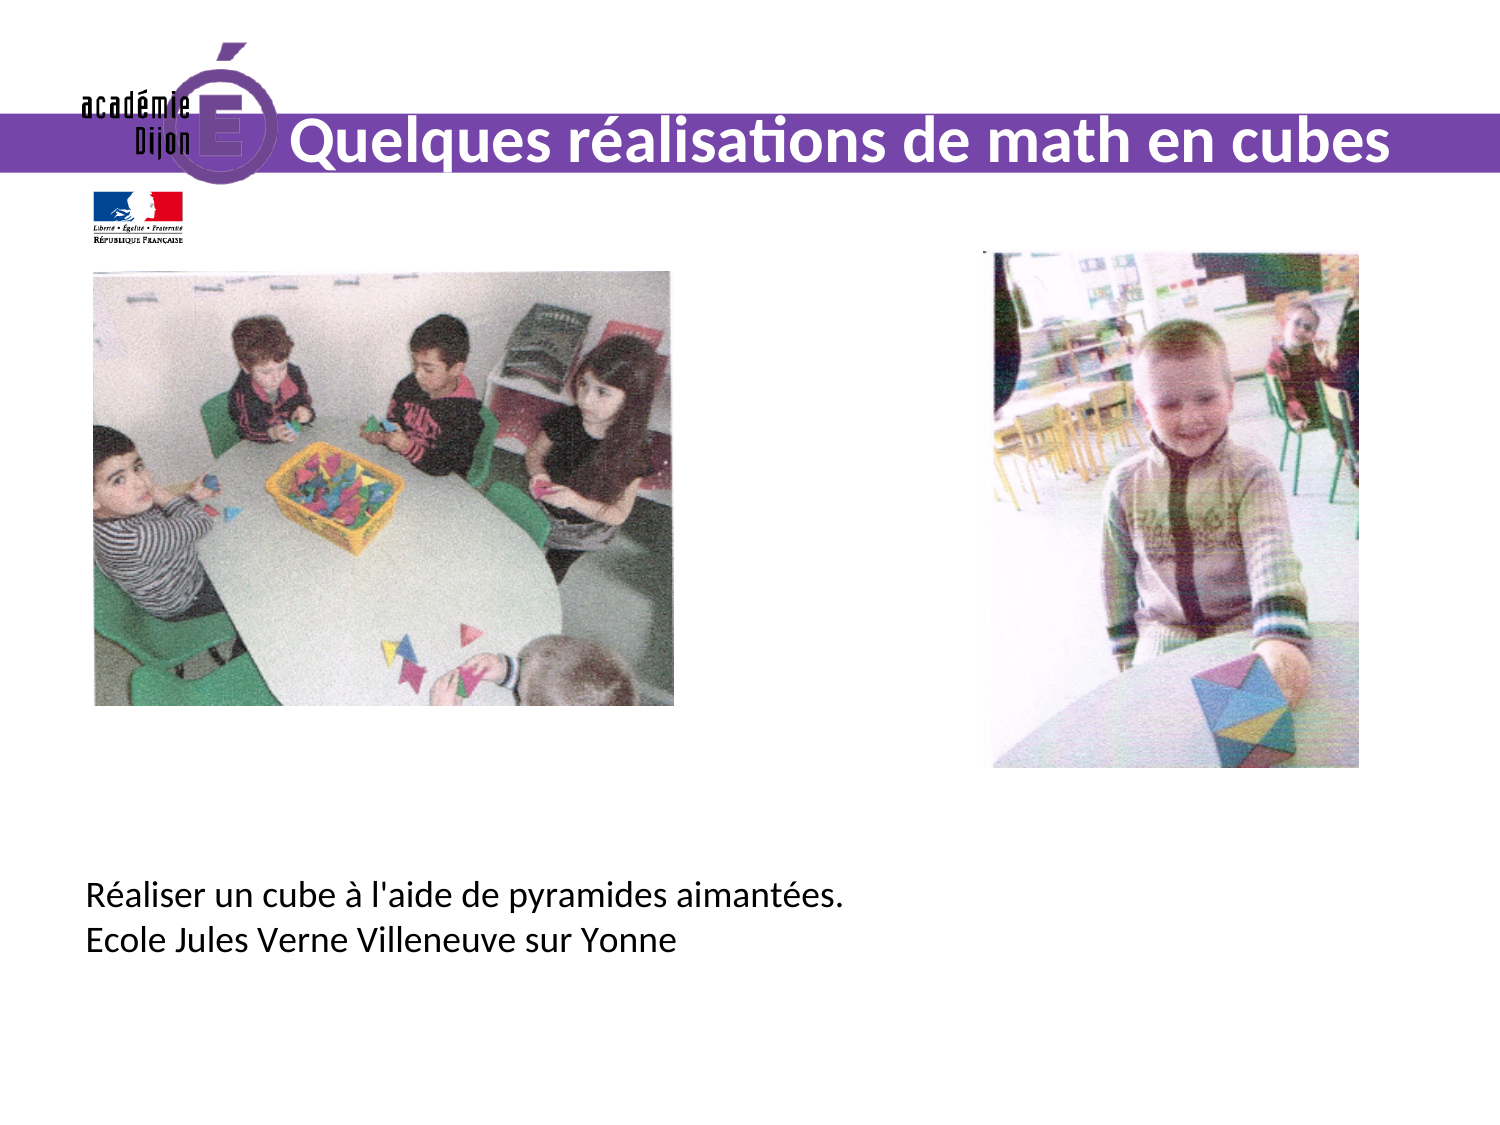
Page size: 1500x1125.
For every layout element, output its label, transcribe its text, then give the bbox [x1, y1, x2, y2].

picture [93, 271, 674, 707]
text_box Quelques réalisations de math en cubes [47, 35, 1408, 237]
picture [82, 237, 278, 244]
picture [983, 250, 1359, 768]
text_box Réaliser un cube à l'aide de pyramides aimantées. Ecole Jules Verne Villeneuve sur Yonne [70, 862, 1477, 968]
